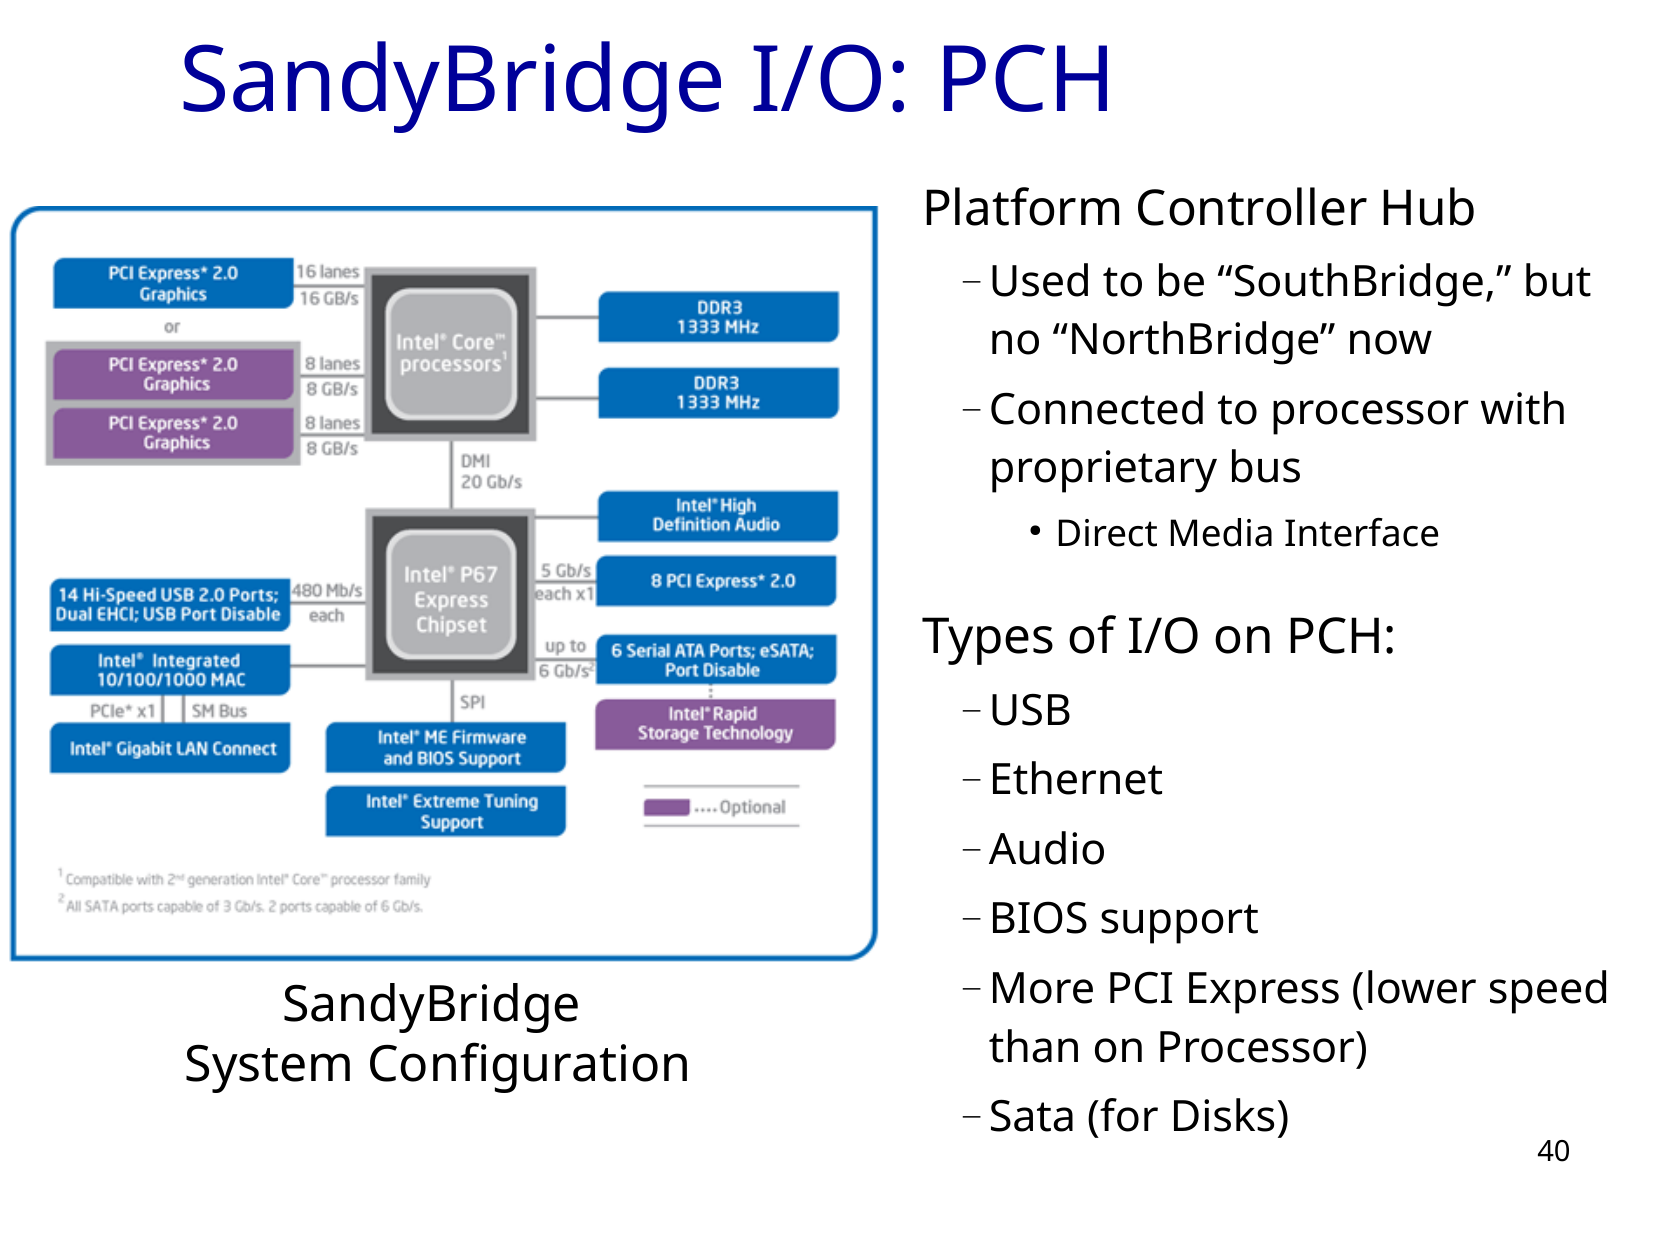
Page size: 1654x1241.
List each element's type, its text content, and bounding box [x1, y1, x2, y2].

text_box SandyBridge System Configuration [169, 964, 707, 1100]
list Platform Controller Hub Used to be “SouthBridge,” but no “NorthBridge” now Connected to processor with proprietary bus Direct Media Interface Types of I/O on PCH: USB Ethernet Audio BIOS support More PCI Express (lower speed than on Processor) Sata (for Disks) [895, 172, 1613, 1158]
title SandyBridge I/O: PCH [179, 0, 1475, 170]
picture [8, 206, 880, 965]
